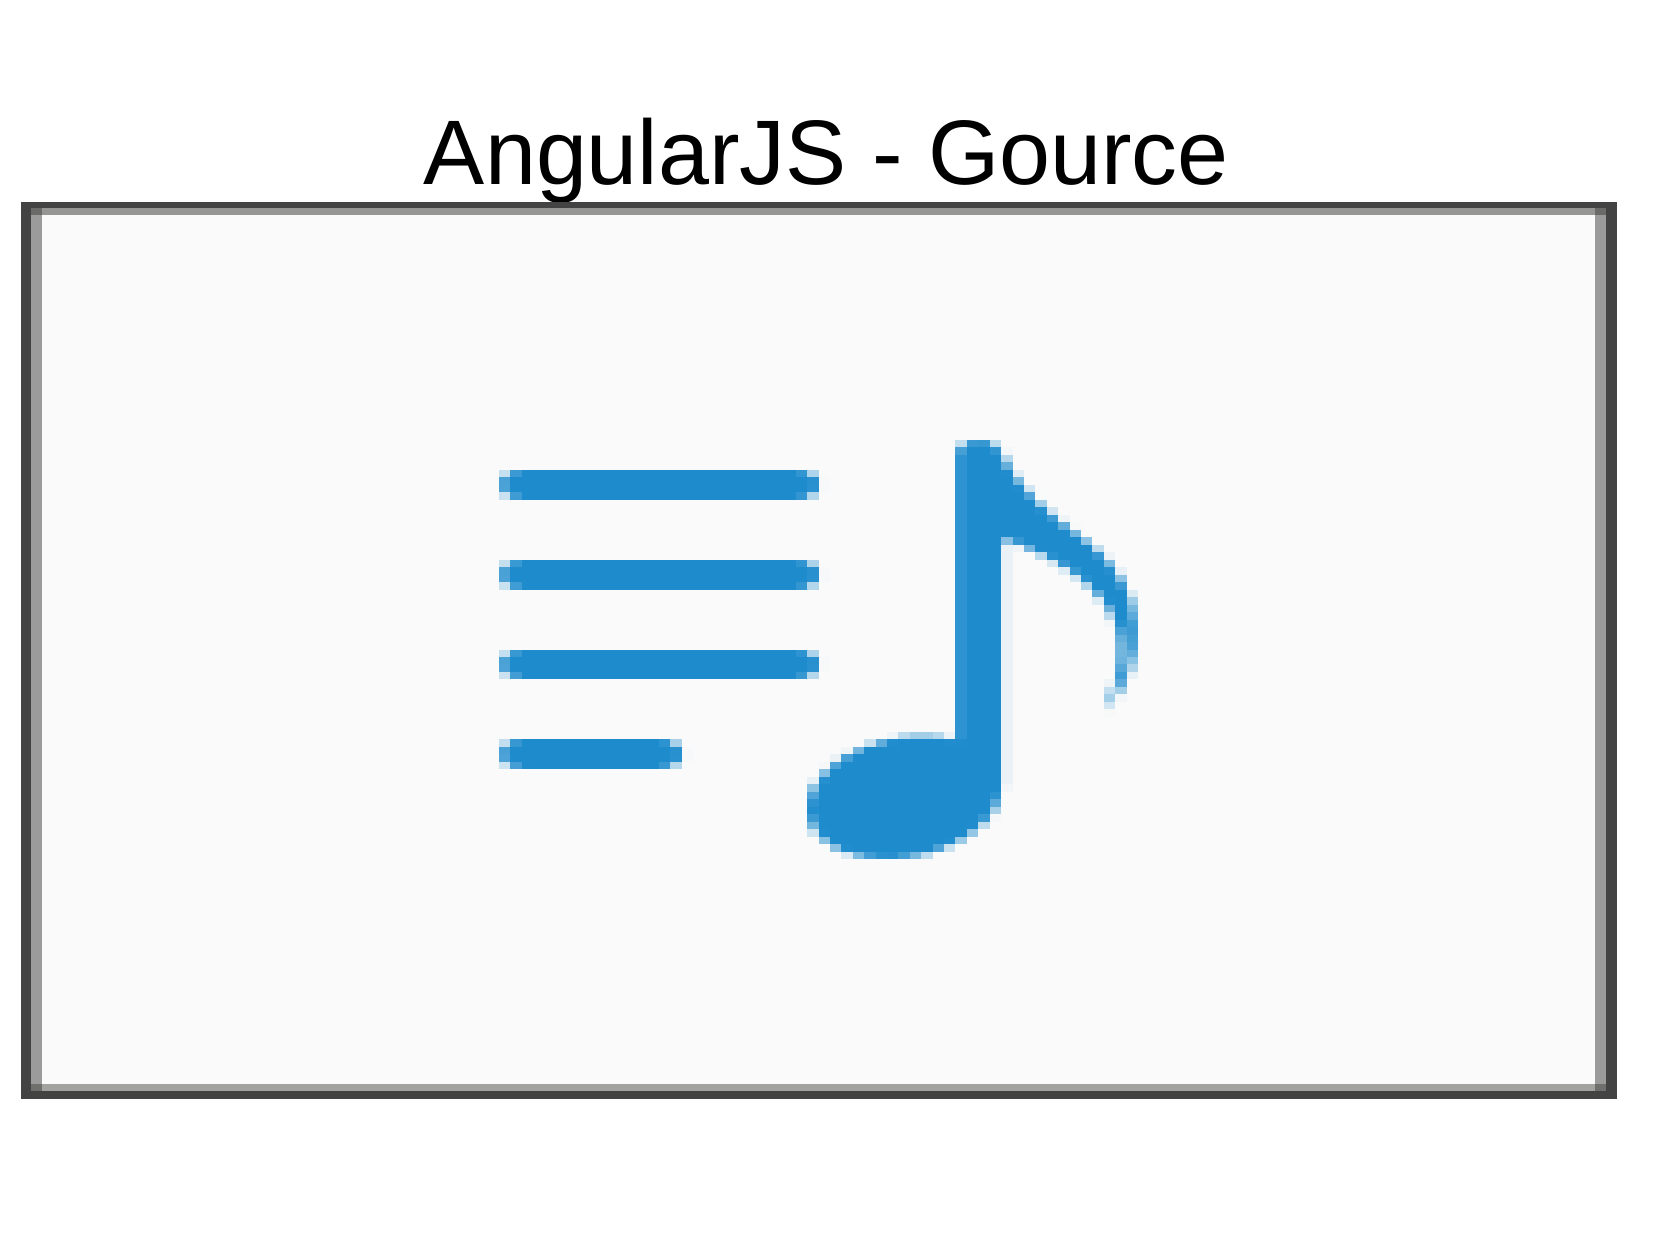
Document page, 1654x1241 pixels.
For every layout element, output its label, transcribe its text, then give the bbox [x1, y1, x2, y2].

text_box [19, 200, 1619, 1100]
title AngularJS - Gource [82, 49, 1571, 200]
